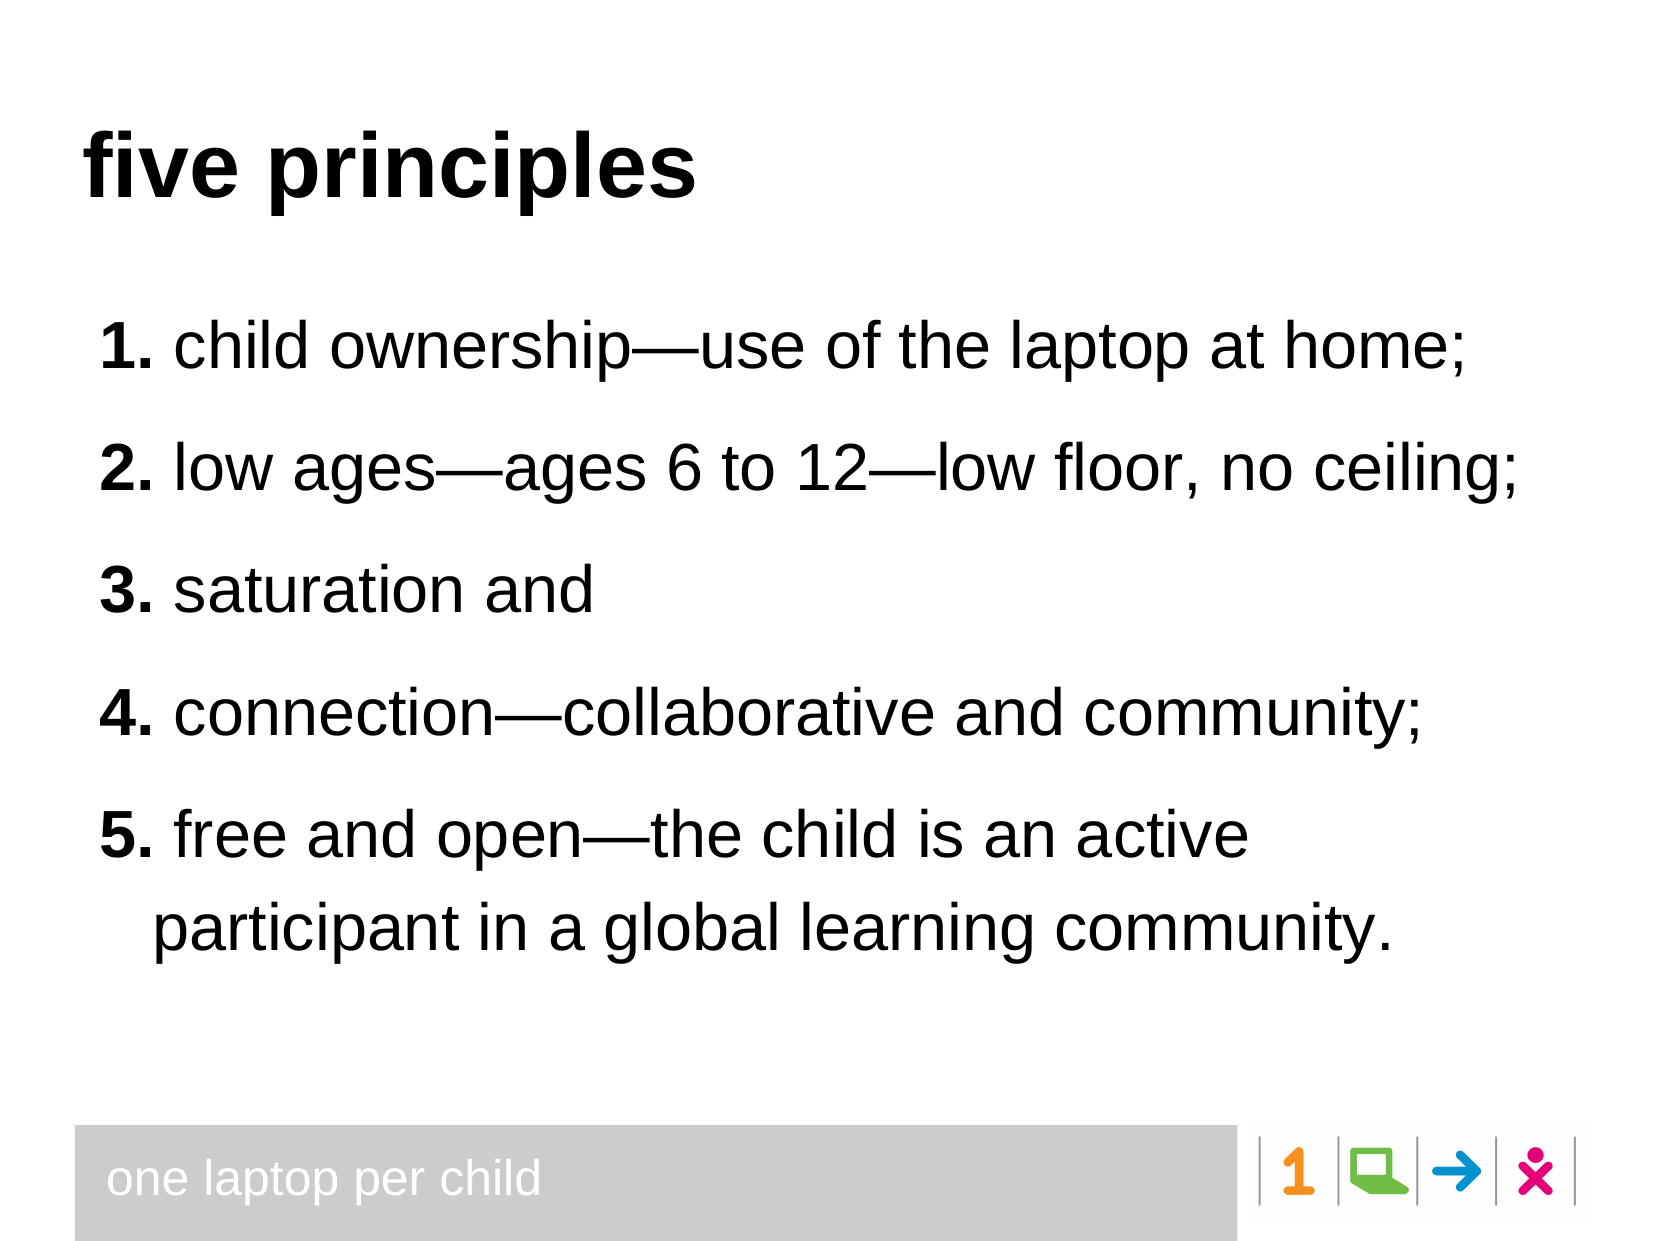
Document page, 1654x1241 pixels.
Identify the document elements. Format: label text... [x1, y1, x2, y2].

list 1. child ownership—use of the laptop at home; 2. low ages—ages 6 to 12—low floor, no ceiling; 3. saturation and 4. connection—collaborative and community; 5. free and open—the child is an active participant in a global learning community. [82, 290, 1571, 1094]
picture [1246, 1120, 1592, 1223]
title five principles [82, 49, 1571, 257]
